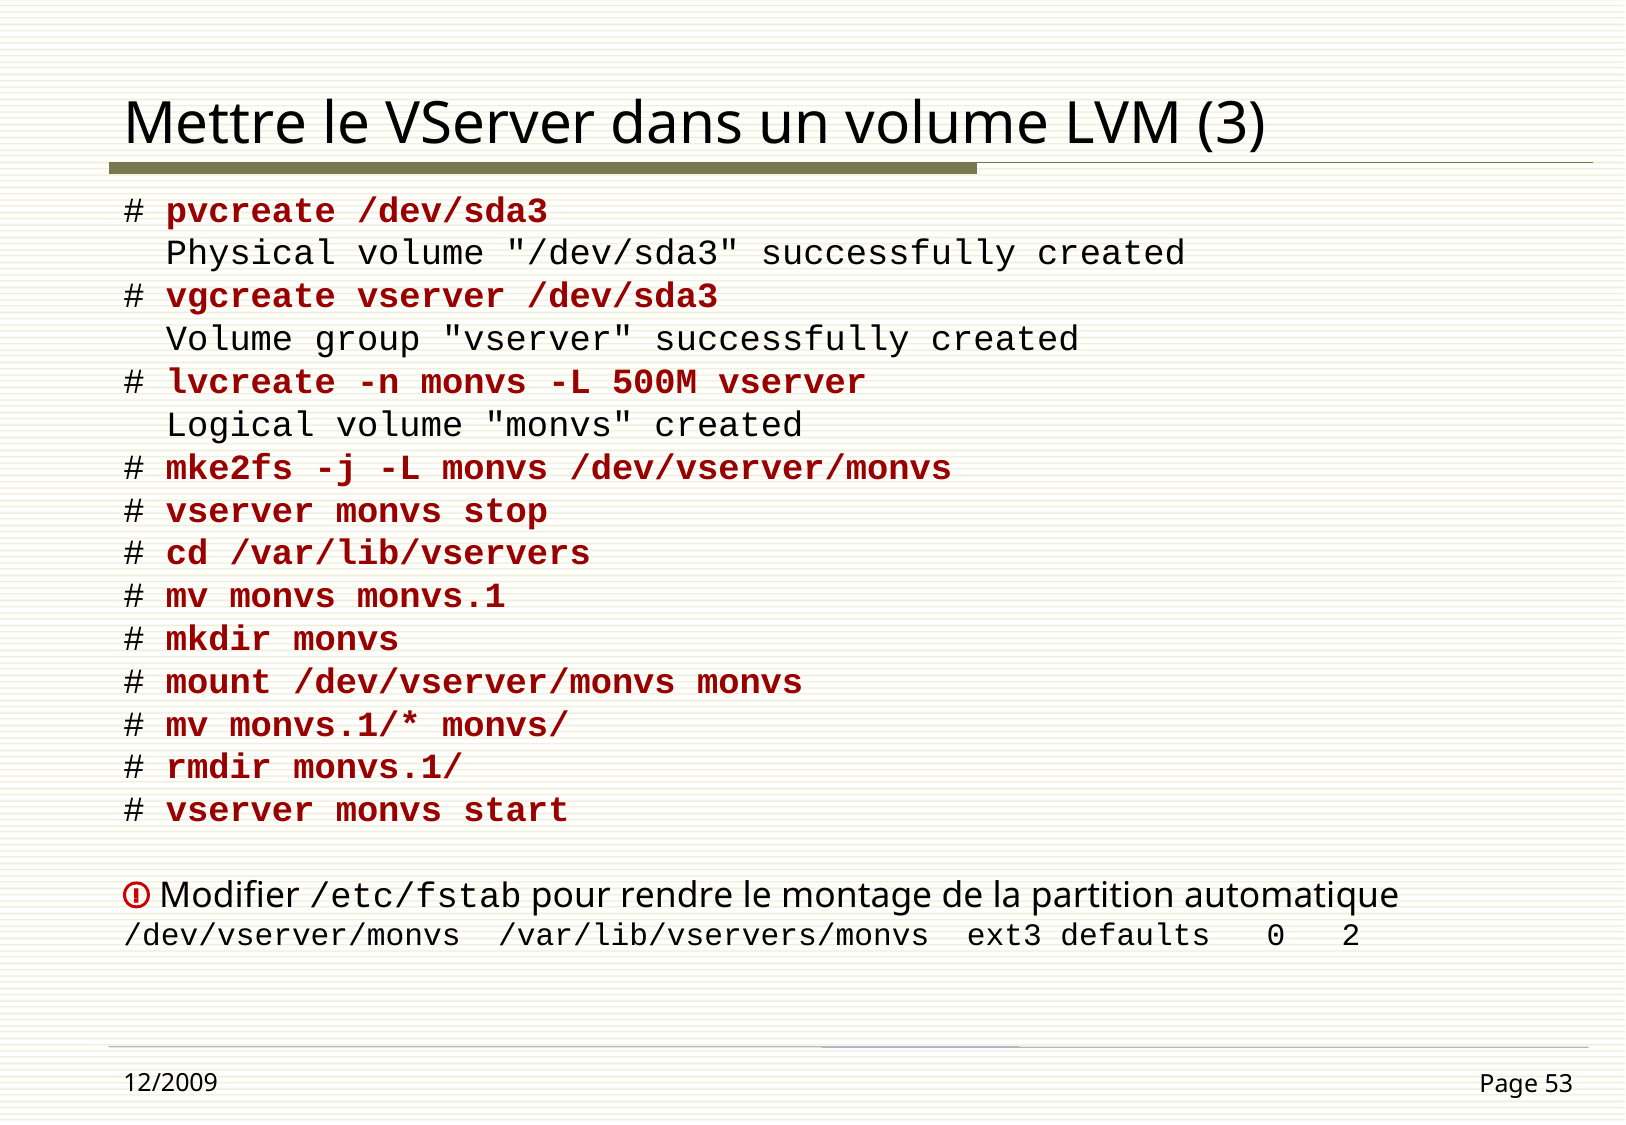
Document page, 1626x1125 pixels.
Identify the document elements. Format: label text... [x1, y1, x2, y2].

picture [0, 0, 1626, 1125]
list # pvcreate /dev/sda3 Physical volume "/dev/sda3" successfully created # vgcreate vserver /dev/sda3 Volume group "vserver" successfully created # lvcreate -n monvs -L 500M vserver Logical volume "monvs" created # mke2fs -j -L monvs /dev/vserver/monvs # vserver monvs stop # cd /var/lib/vservers # mv monvs monvs.1 # mkdir monvs # mount /dev/vserver/monvs monvs # mv monvs.1/* monvs/ # rmdir monvs.1/ # vserver monvs start  Modifier /etc/fstab pour rendre le montage de la partition automatique /dev/vserver/monvs /var/lib/vservers/monvs ext3 defaults 0 2 [108, 187, 1595, 1035]
title Mettre le VServer dans un volume LVM (3)‏ [108, 12, 1596, 163]
